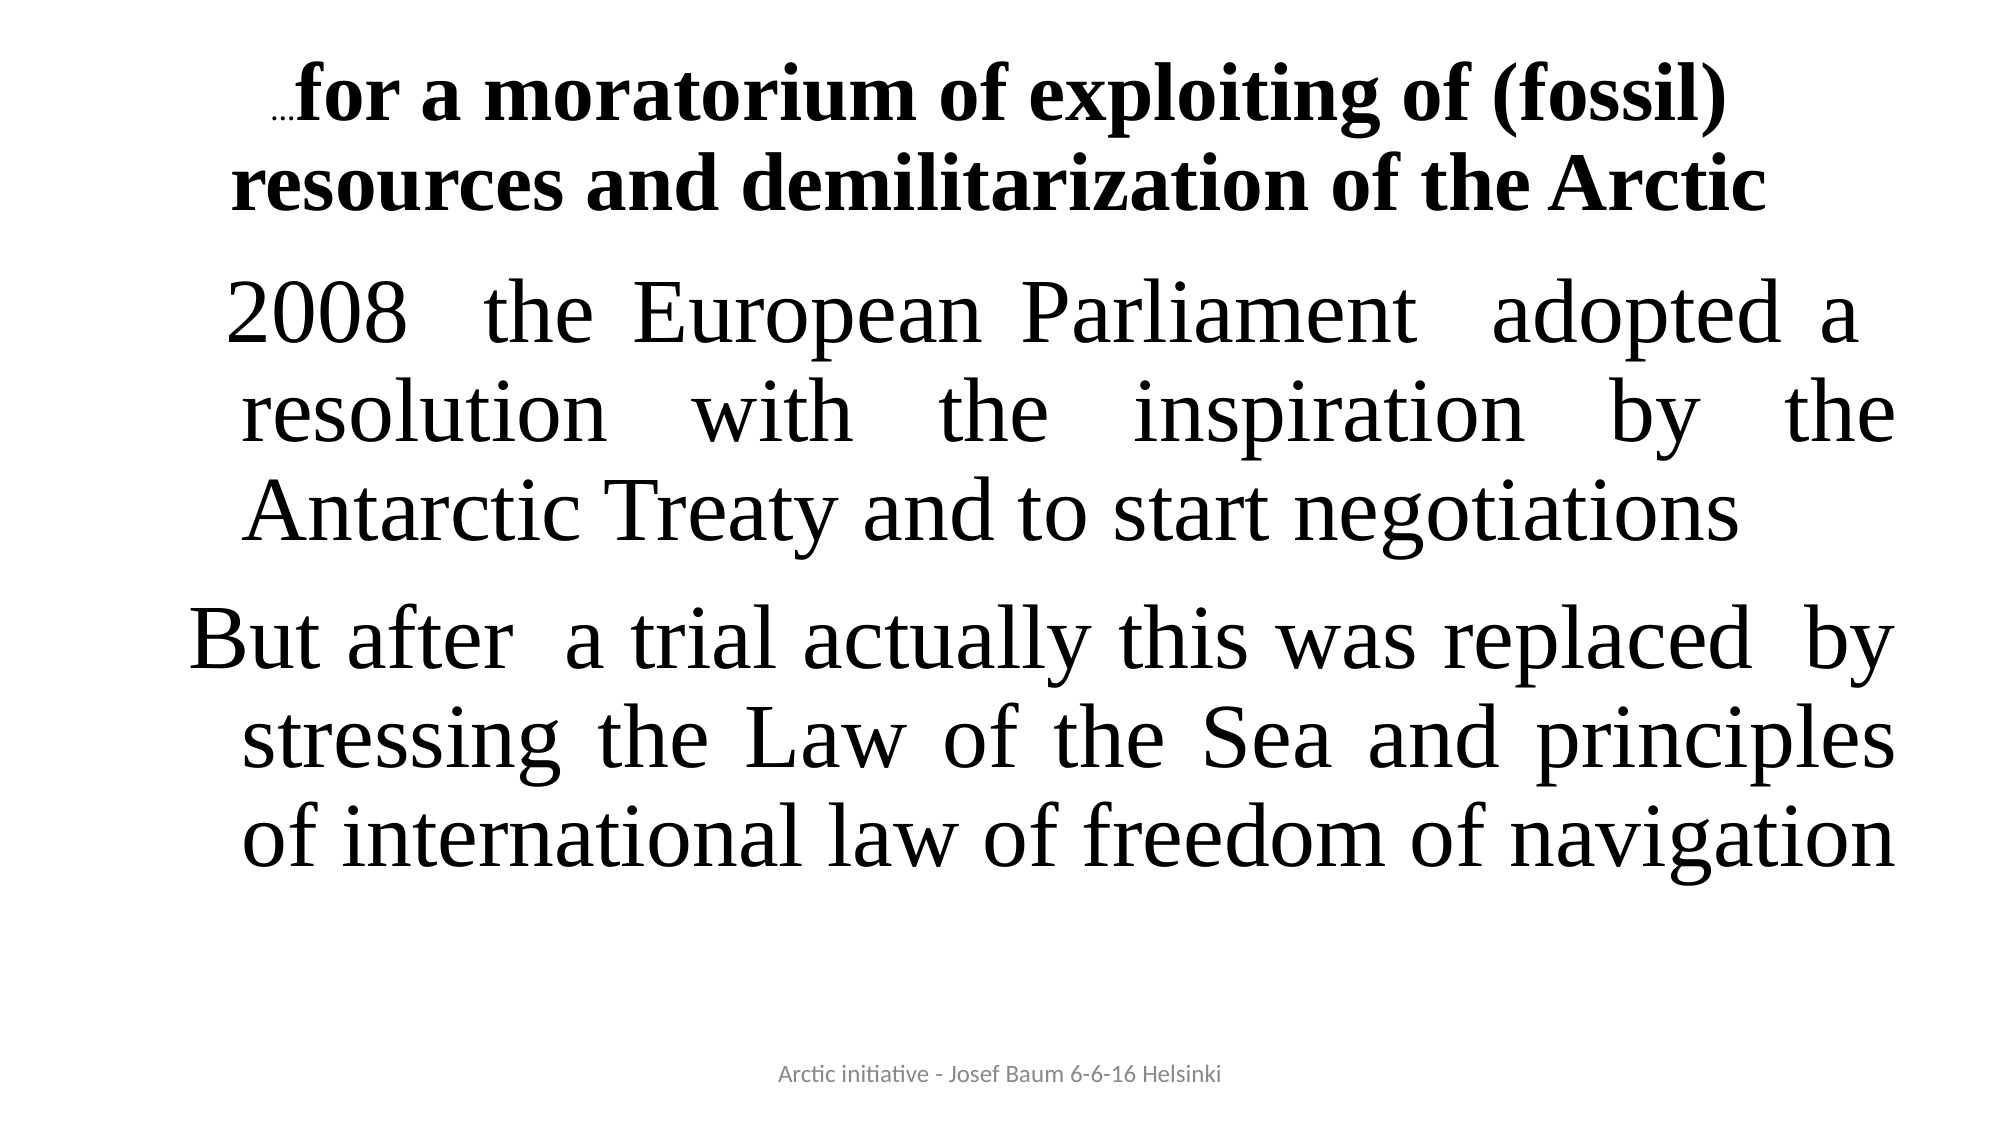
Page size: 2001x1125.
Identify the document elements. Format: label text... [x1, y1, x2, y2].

list 2008 the European Parliament adopted a resolution with the inspiration by the Antarctic Treaty and to start negotiations But after a trial actually this was replaced by stressing the Law of the Sea and principles of international law of freedom of navigation [99, 263, 1900, 1006]
text_box Arctic initiative - Josef Baum 6-6-16 Helsinki [662, 1042, 1338, 1103]
title …for a moratorium of exploiting of (fossil) resources and demilitarization of the Arctic [99, 46, 1900, 232]
